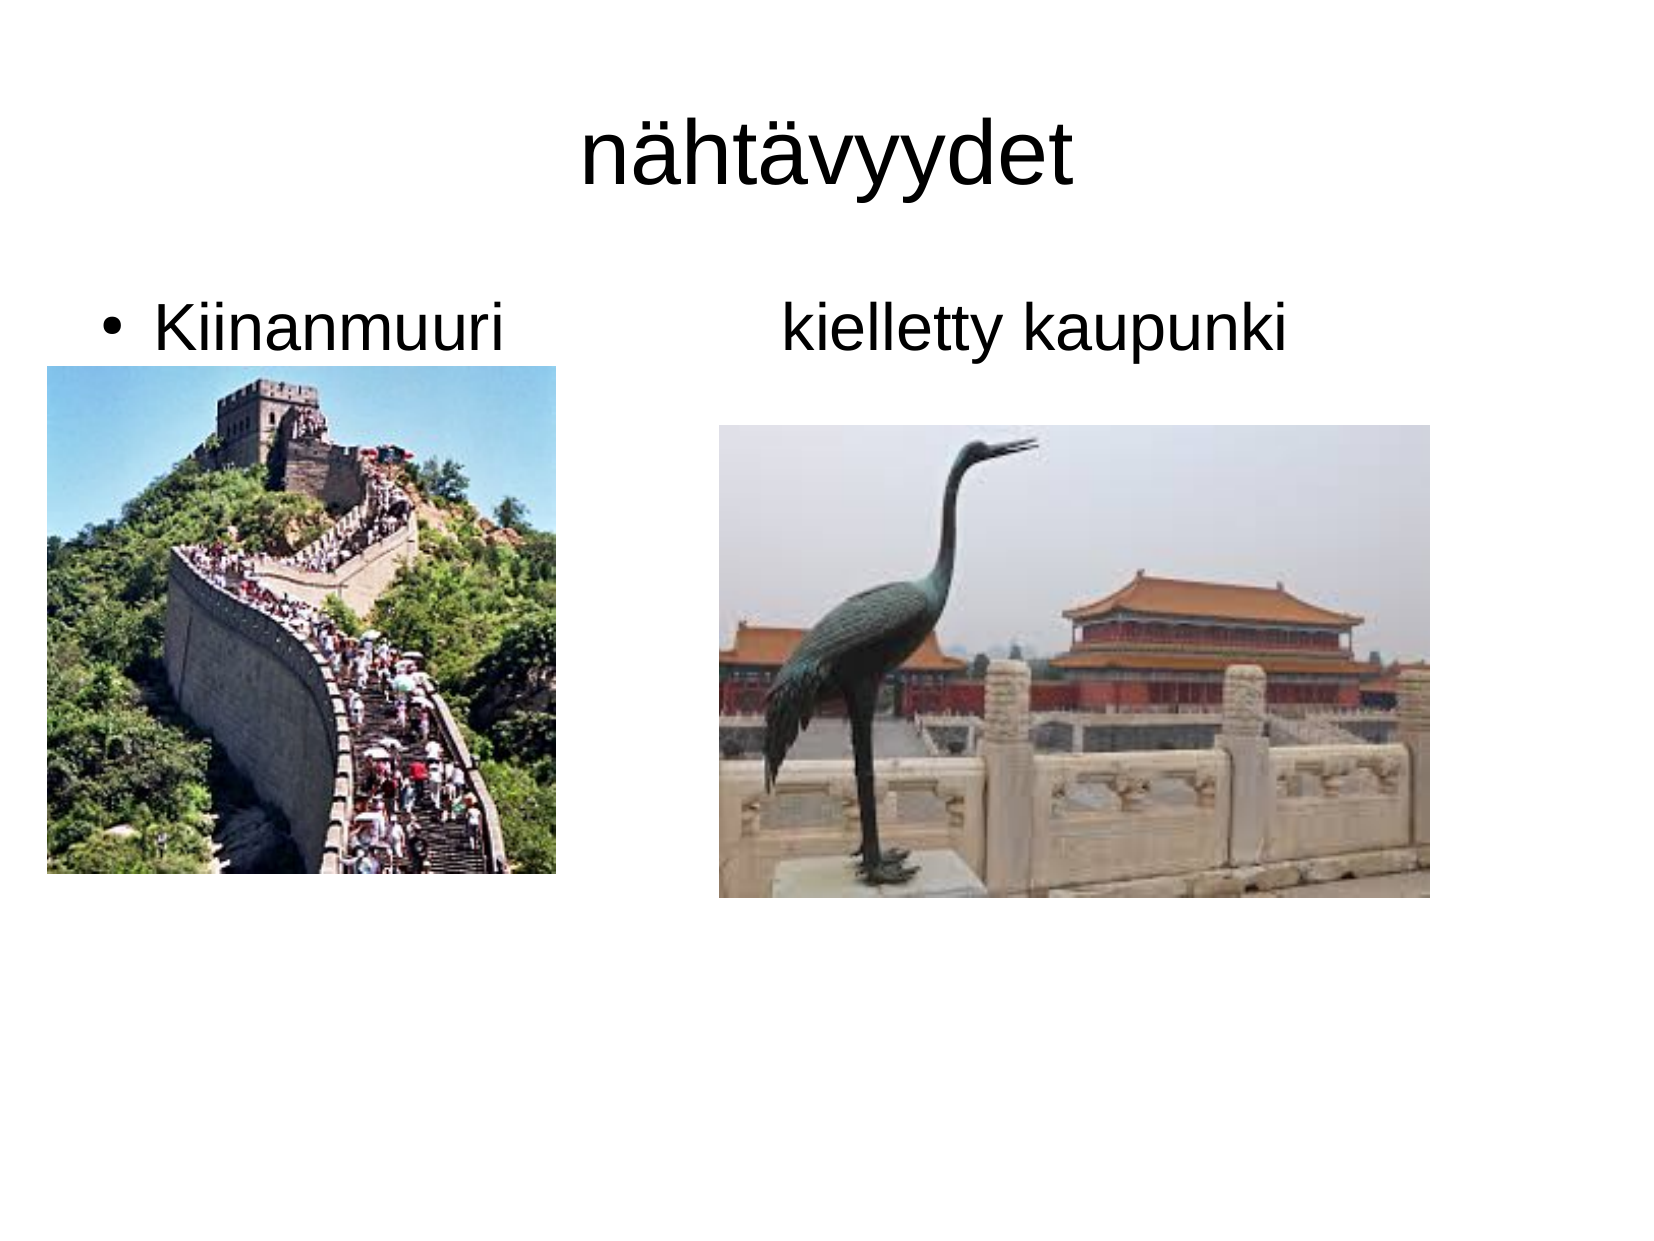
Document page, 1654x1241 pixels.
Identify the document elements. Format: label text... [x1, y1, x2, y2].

picture [719, 425, 1430, 898]
title nähtävyydet [82, 49, 1571, 257]
list Kiinanmuuri kielletty kaupunki [82, 290, 1571, 1010]
picture [47, 366, 556, 875]
